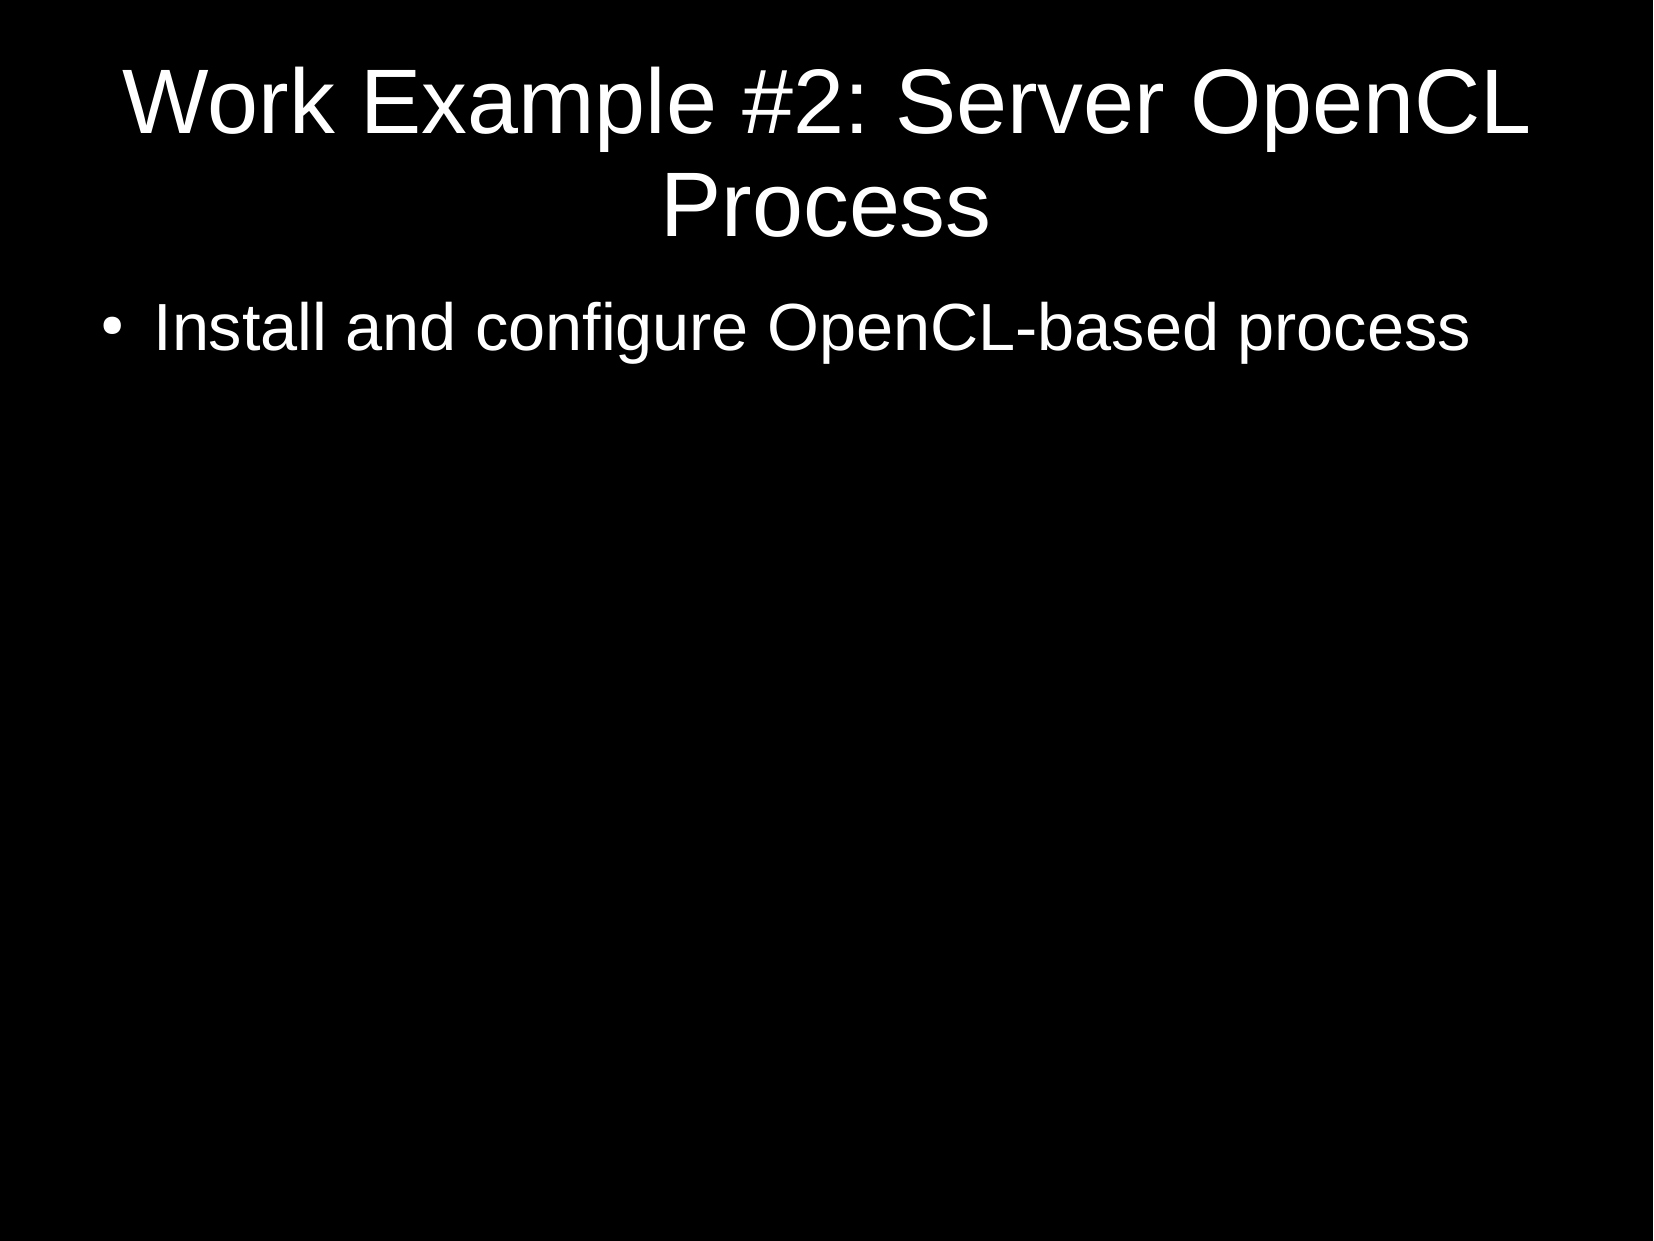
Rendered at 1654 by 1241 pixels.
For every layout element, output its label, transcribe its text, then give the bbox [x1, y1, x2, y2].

title Work Example #2: Server OpenCL Process [82, 49, 1571, 257]
list Install and configure OpenCL-based process [82, 290, 1571, 1010]
